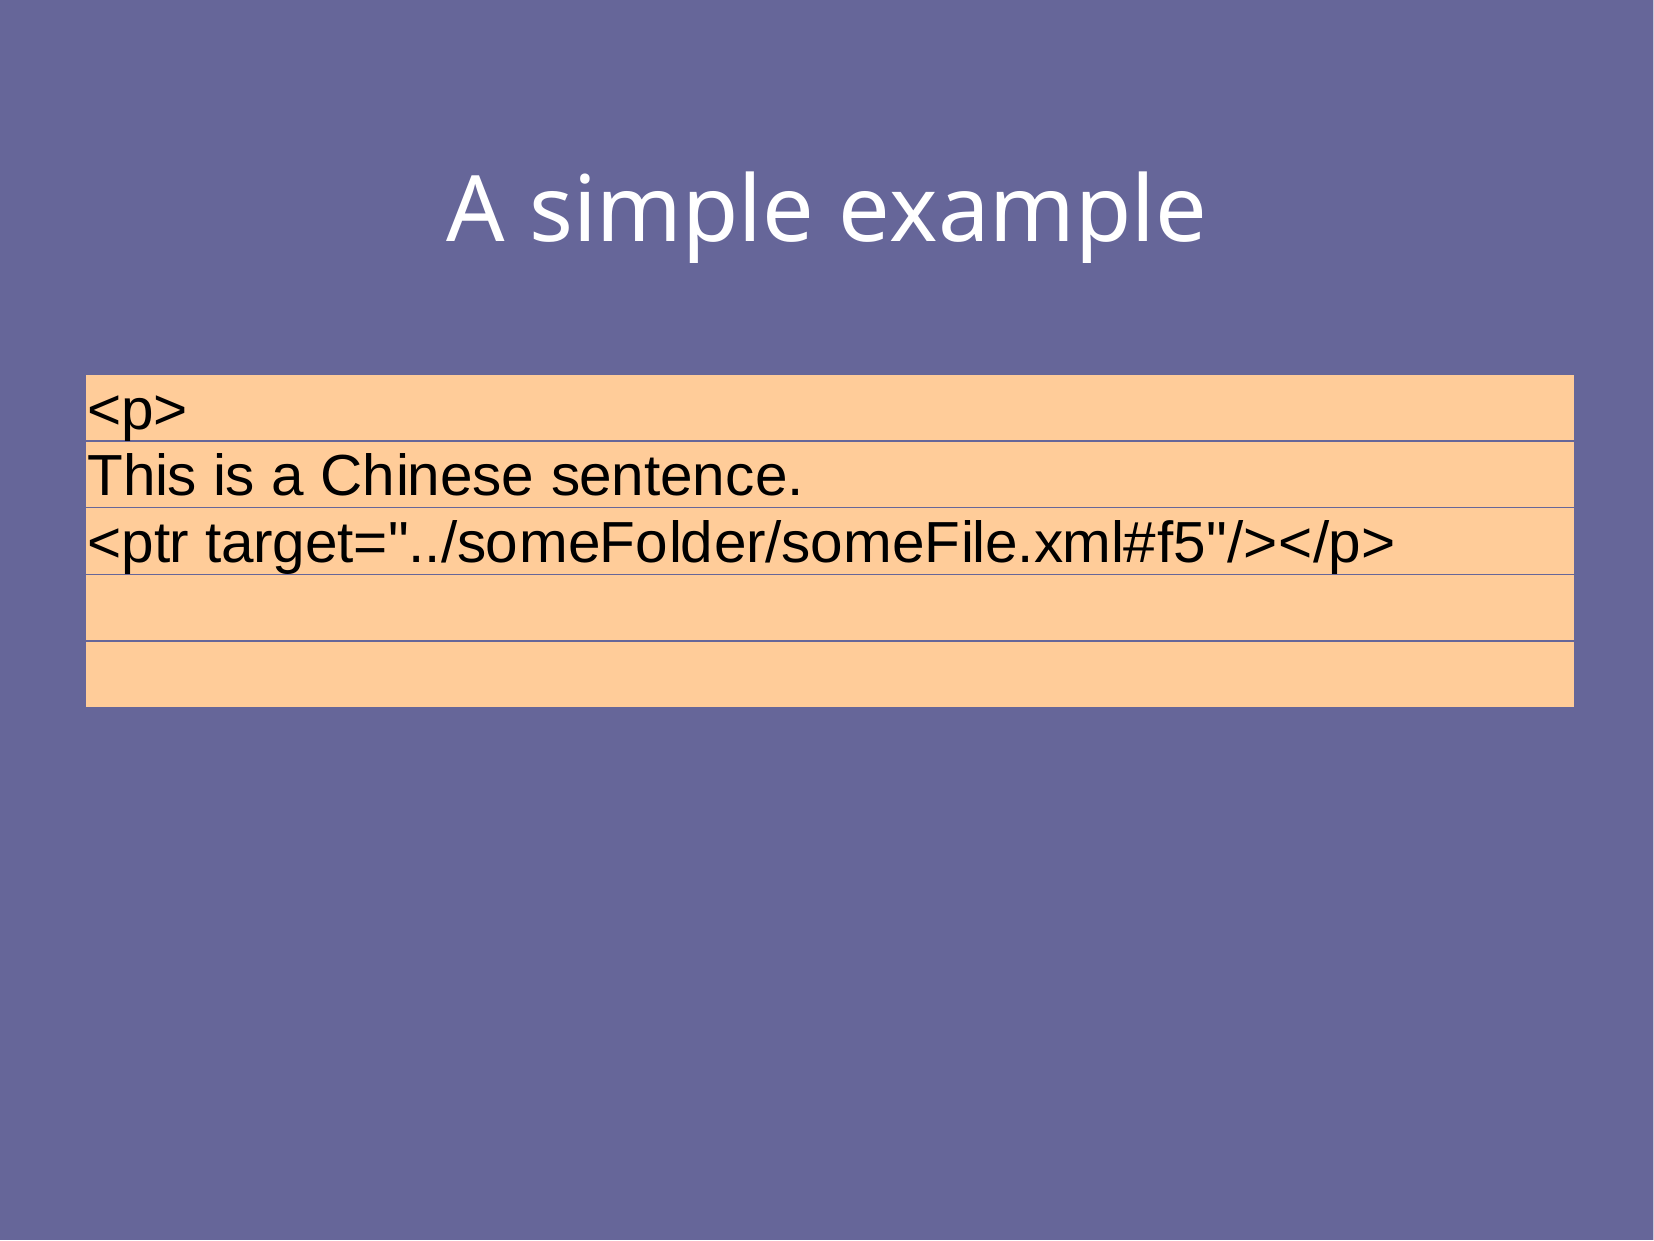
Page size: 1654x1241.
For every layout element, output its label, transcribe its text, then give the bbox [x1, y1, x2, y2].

chart [85, 375, 1576, 910]
title A simple example [121, 102, 1534, 310]
